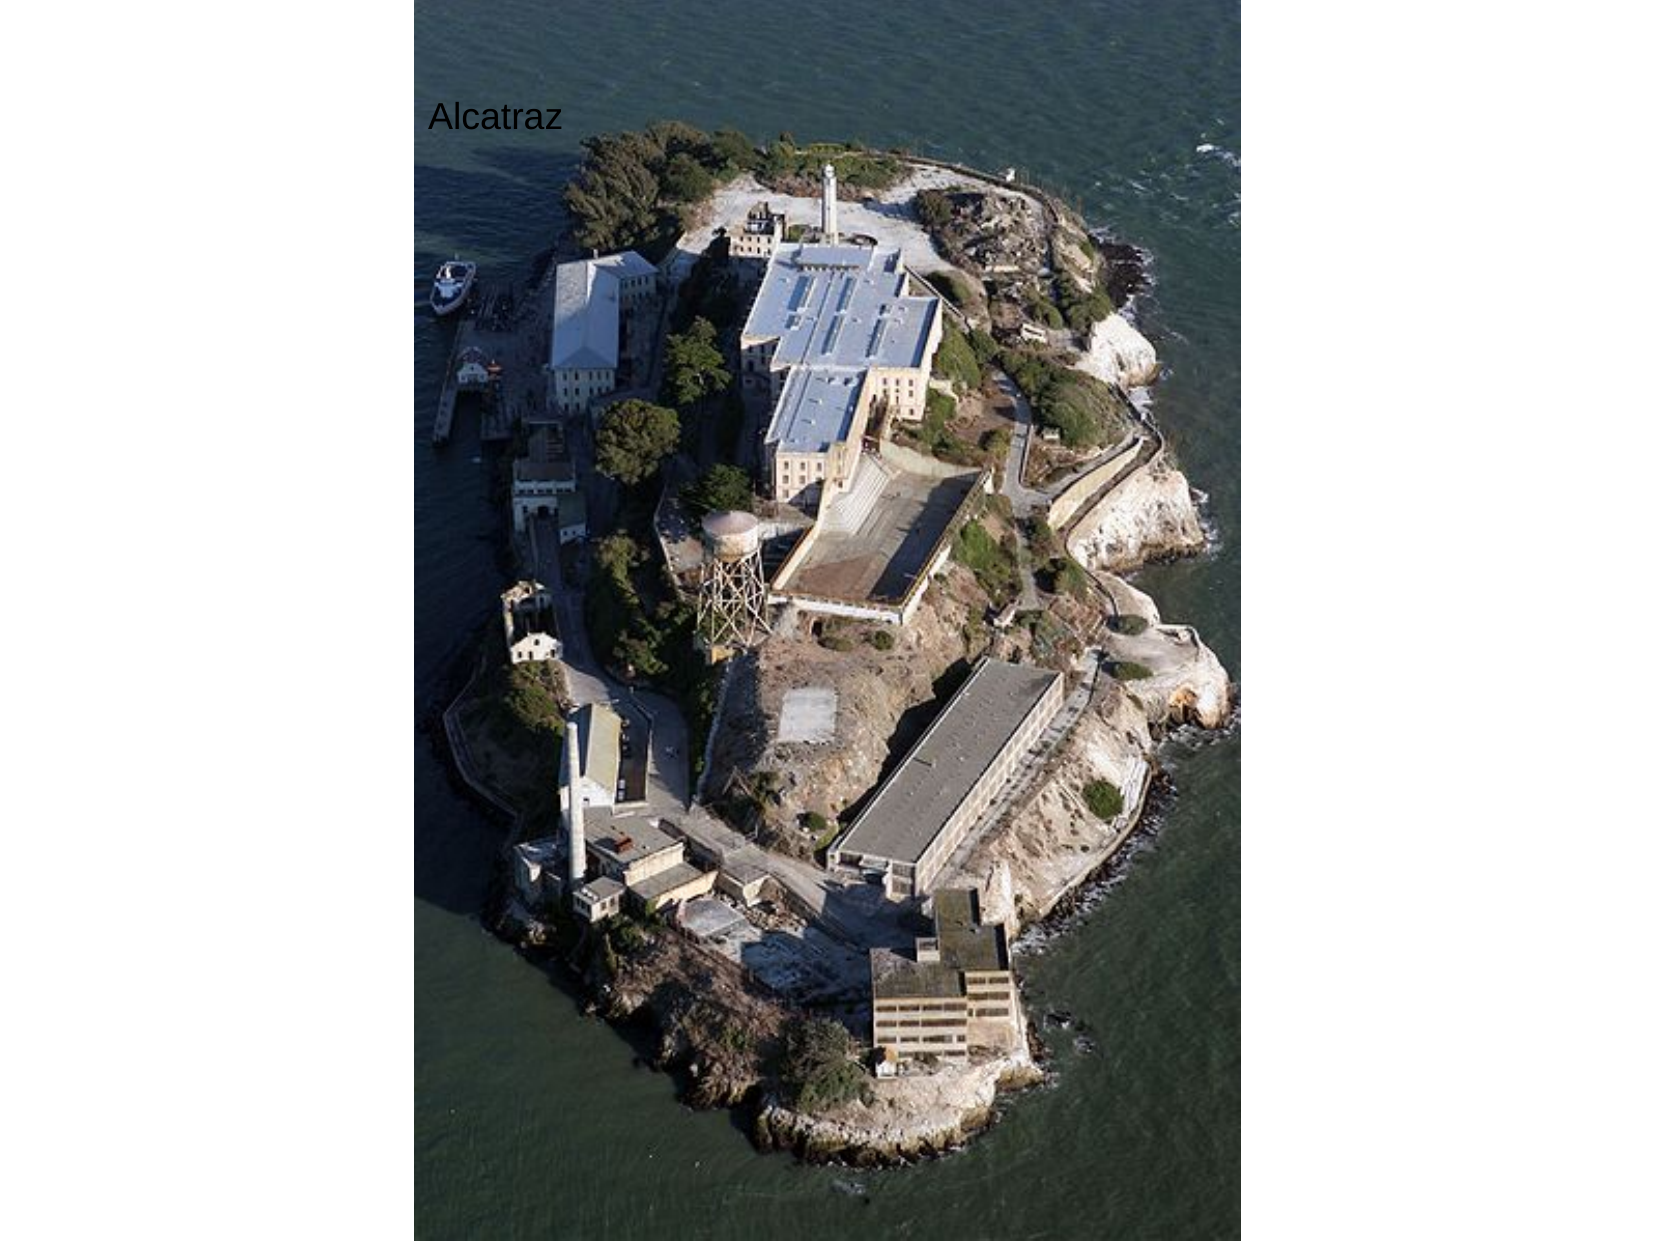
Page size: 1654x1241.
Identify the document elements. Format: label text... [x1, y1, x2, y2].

picture [414, 0, 1241, 1241]
text_box Alcatraz [413, 88, 1182, 146]
